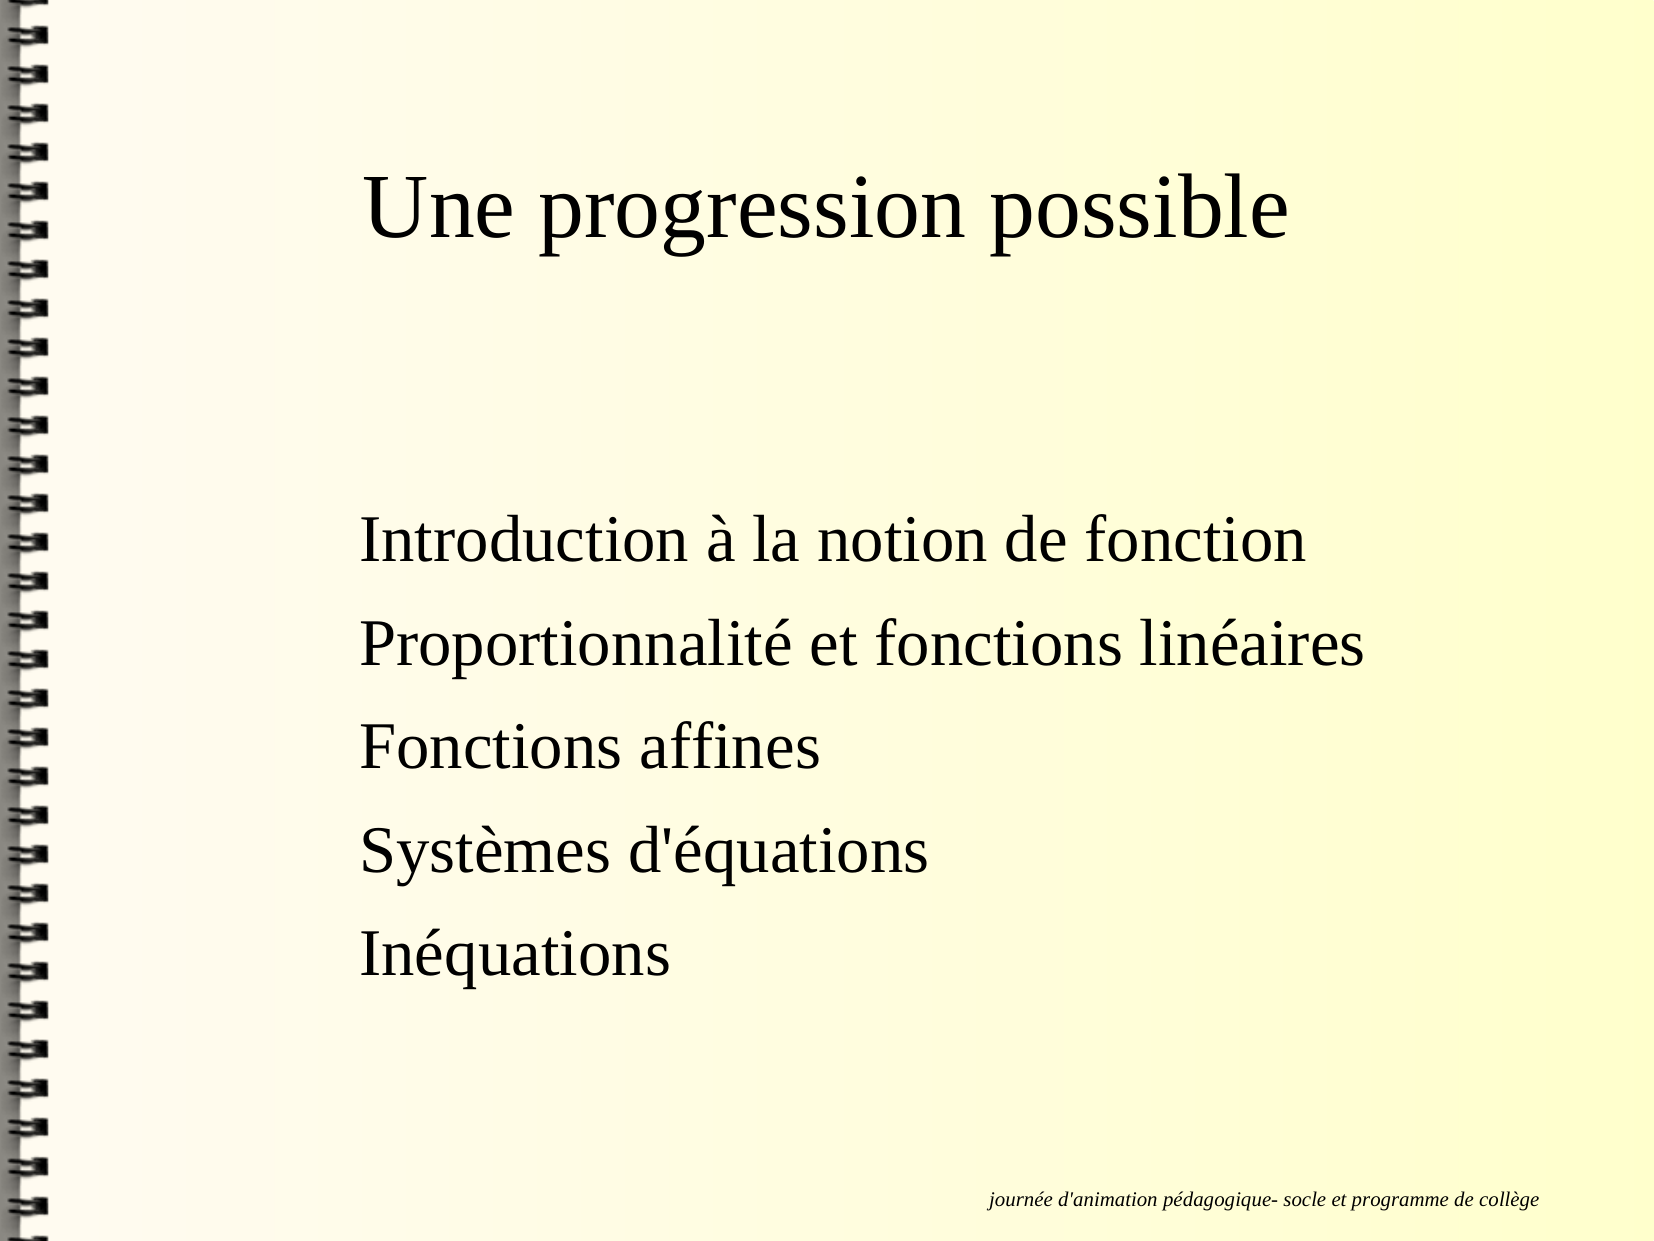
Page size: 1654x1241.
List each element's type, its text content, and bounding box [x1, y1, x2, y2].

title Une progression possible [121, 102, 1534, 311]
picture [0, 0, 1654, 1241]
list Introduction à la notion de fonction Proportionnalité et fonctions linéaires Fonctions affines Systèmes d'équations Inéquations [324, 501, 1534, 1127]
text_box journée d'animation pédagogique- socle et programme de collège [974, 1181, 1654, 1220]
